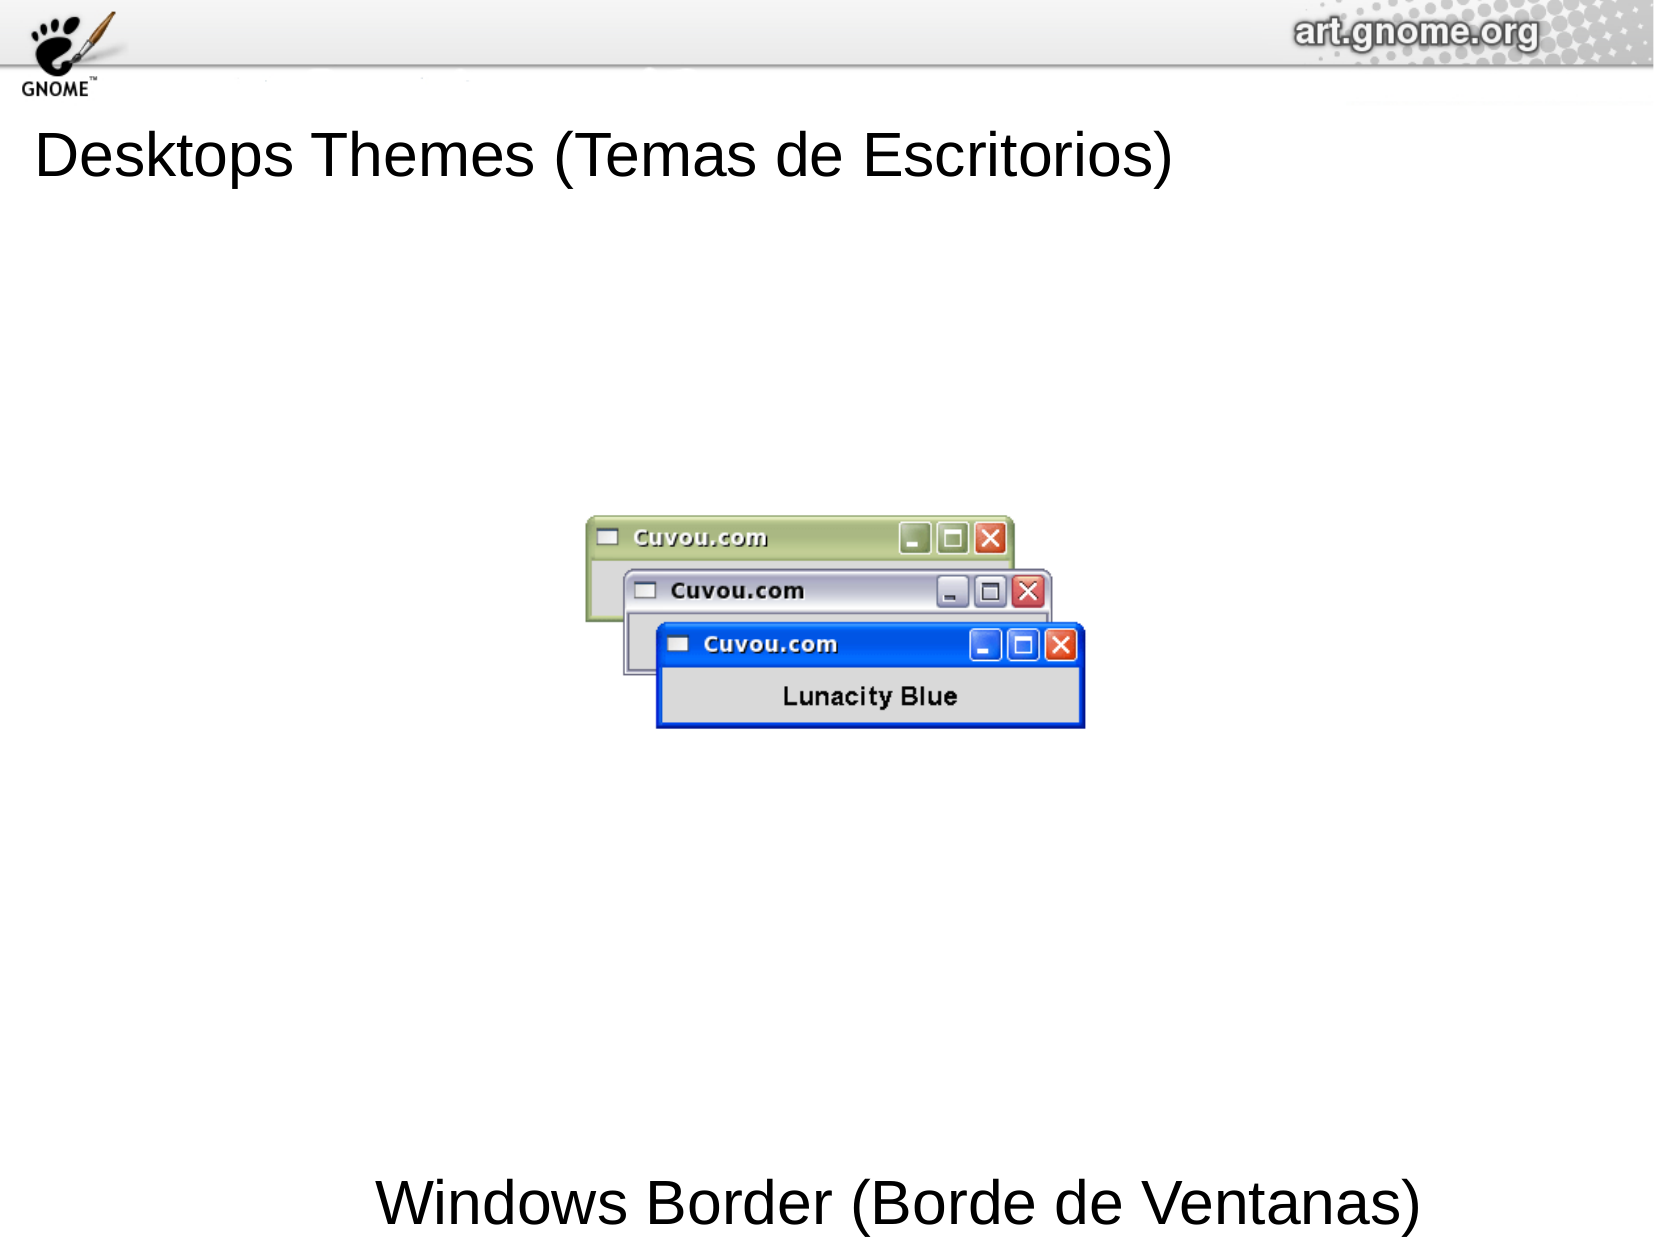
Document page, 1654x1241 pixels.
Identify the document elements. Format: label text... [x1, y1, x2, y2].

picture [0, 0, 1654, 112]
text_box Windows Border (Borde de Ventanas) [360, 1126, 1439, 1211]
picture [578, 503, 1095, 740]
text_box Desktops Themes (Temas de Escritorios) [19, 112, 1208, 197]
